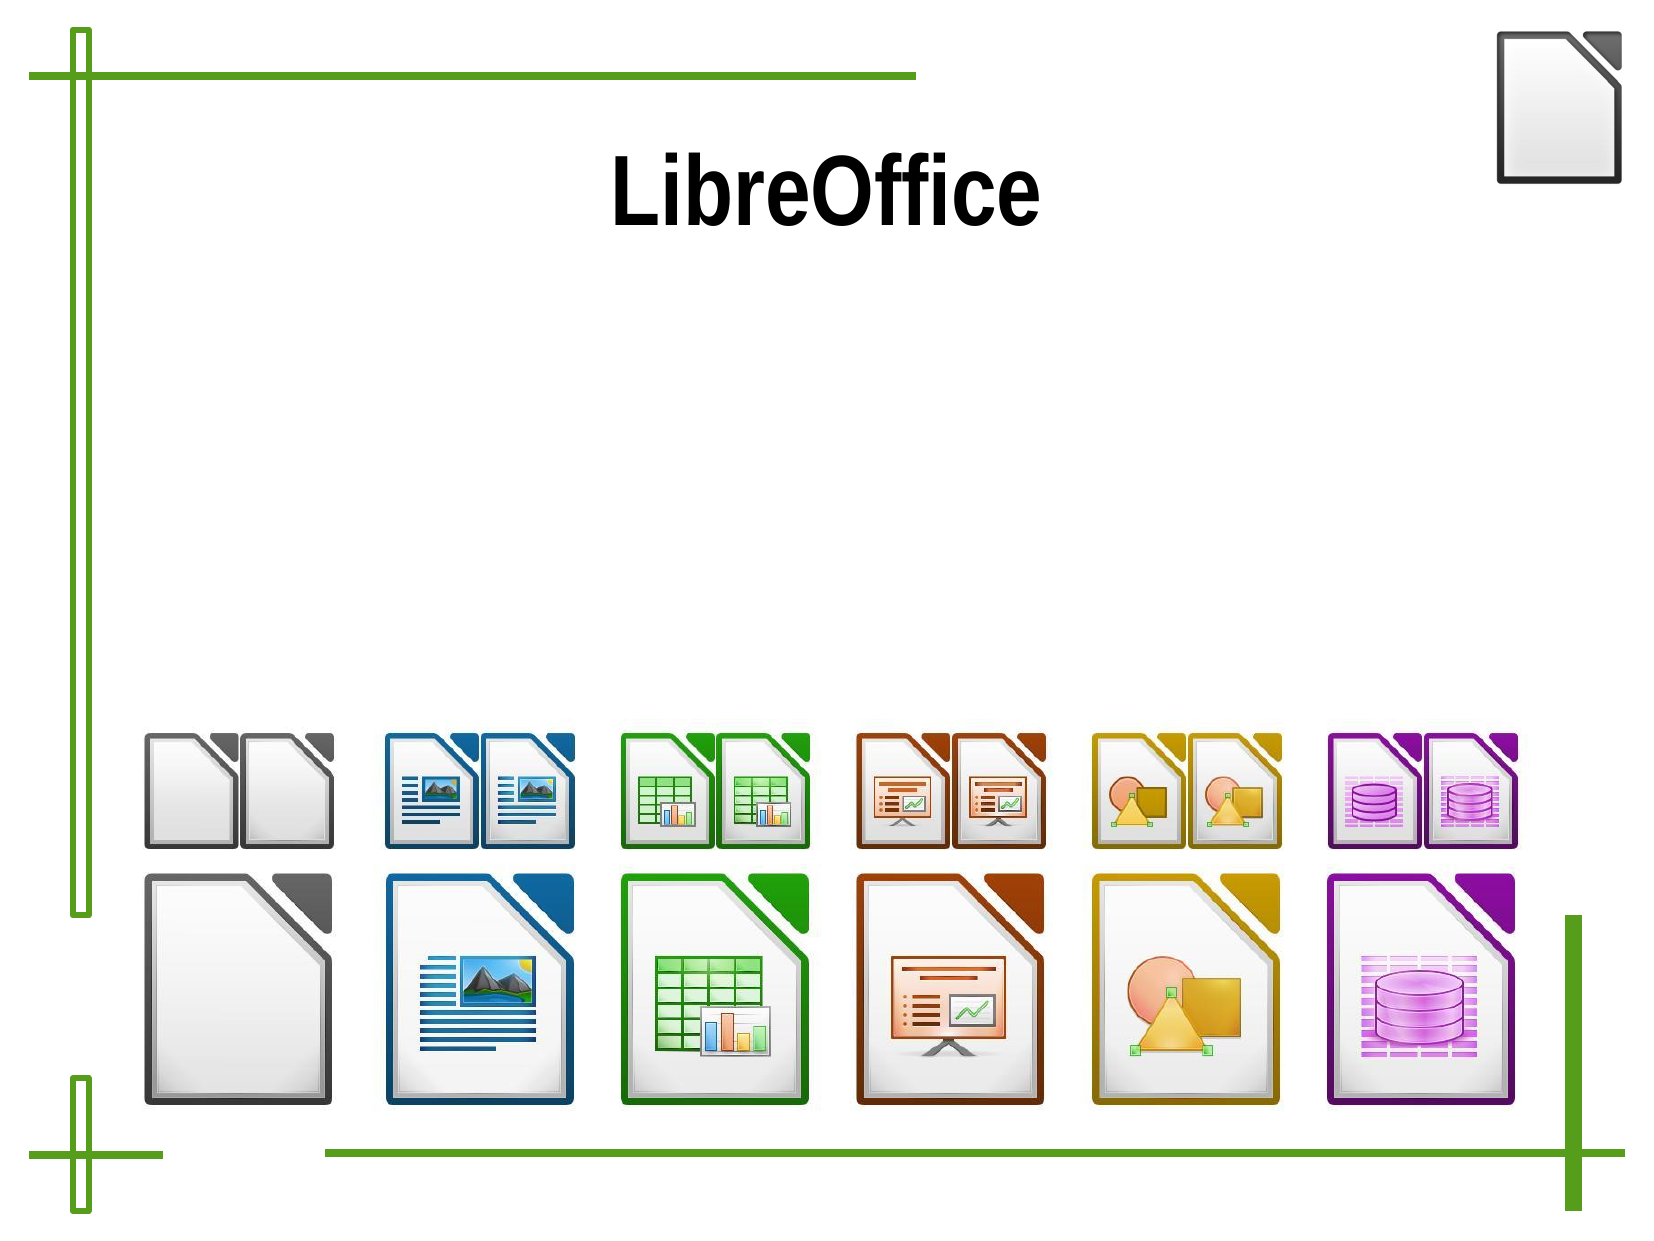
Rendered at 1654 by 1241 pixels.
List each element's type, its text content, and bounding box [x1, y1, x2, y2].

picture [98, 690, 1558, 1143]
picture [1494, 29, 1624, 186]
title LibreOffice [118, 118, 1536, 260]
